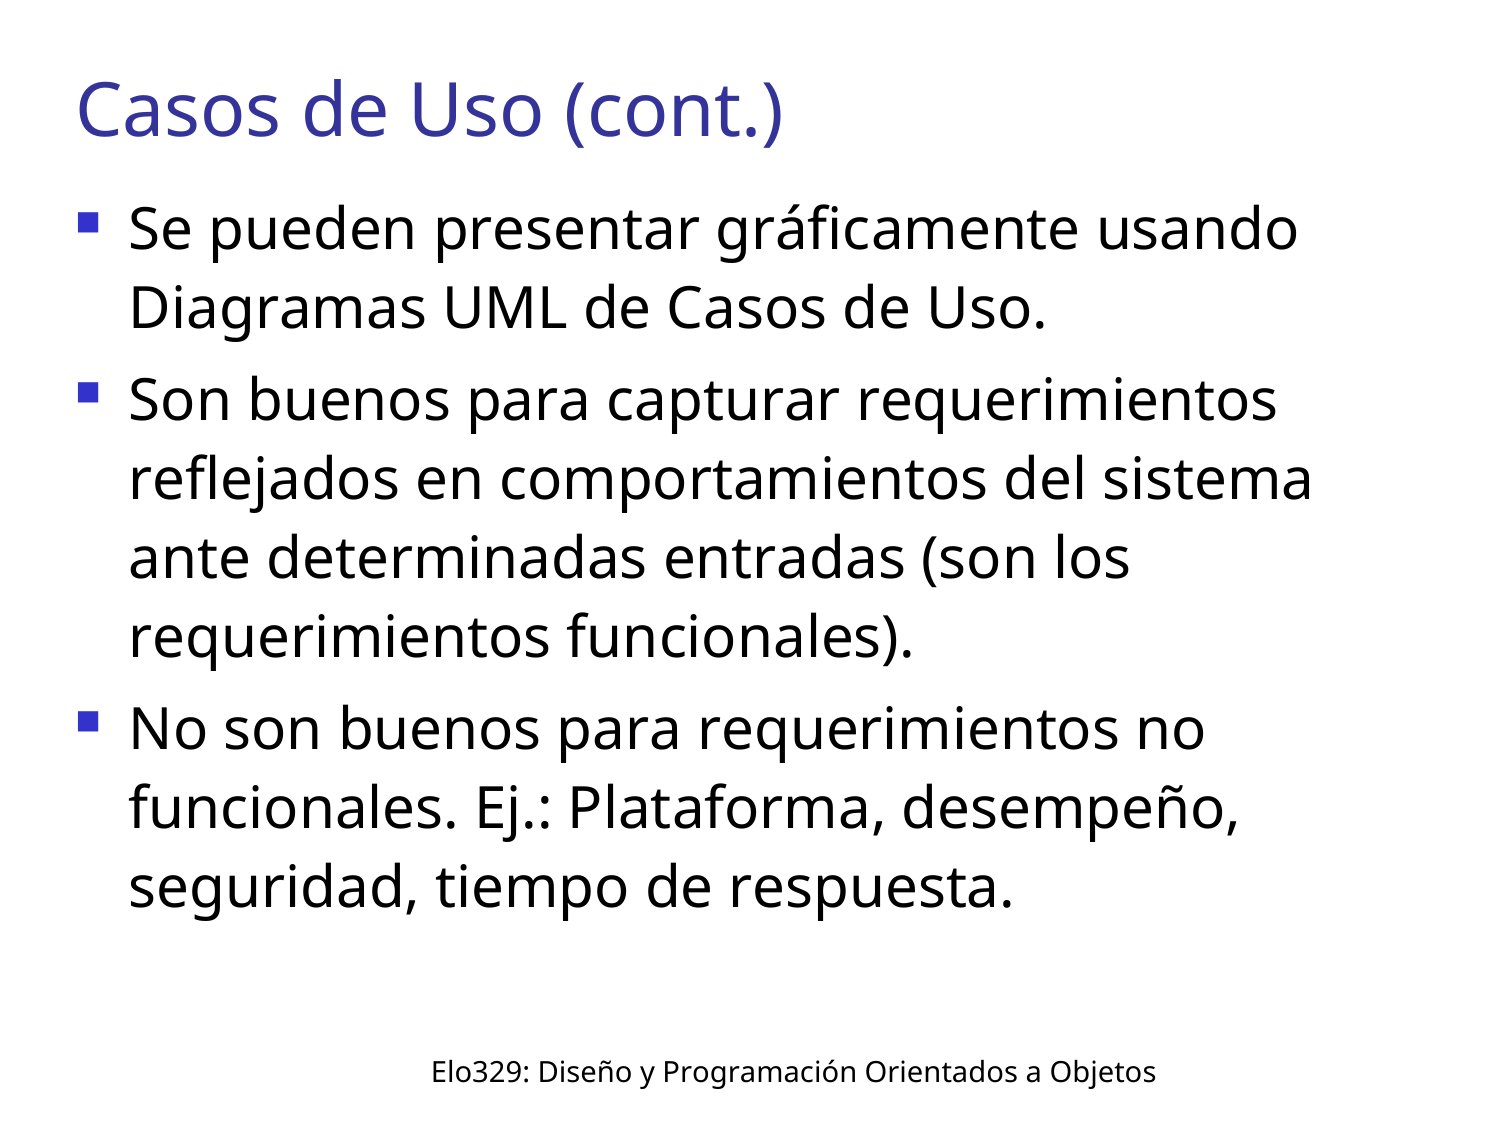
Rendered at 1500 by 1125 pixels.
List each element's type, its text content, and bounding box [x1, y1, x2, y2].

list Se pueden presentar gráficamente usando Diagramas UML de Casos de Uso. Son buenos para capturar requerimientos reflejados en comportamientos del sistema ante determinadas entradas (son los requerimientos funcionales). No son buenos para requerimientos no funcionales. Ej.: Plataforma, desempeño, seguridad, tiempo de respuesta. [75, 187, 1451, 1034]
title Casos de Uso (cont.)‏ [75, 25, 1449, 187]
